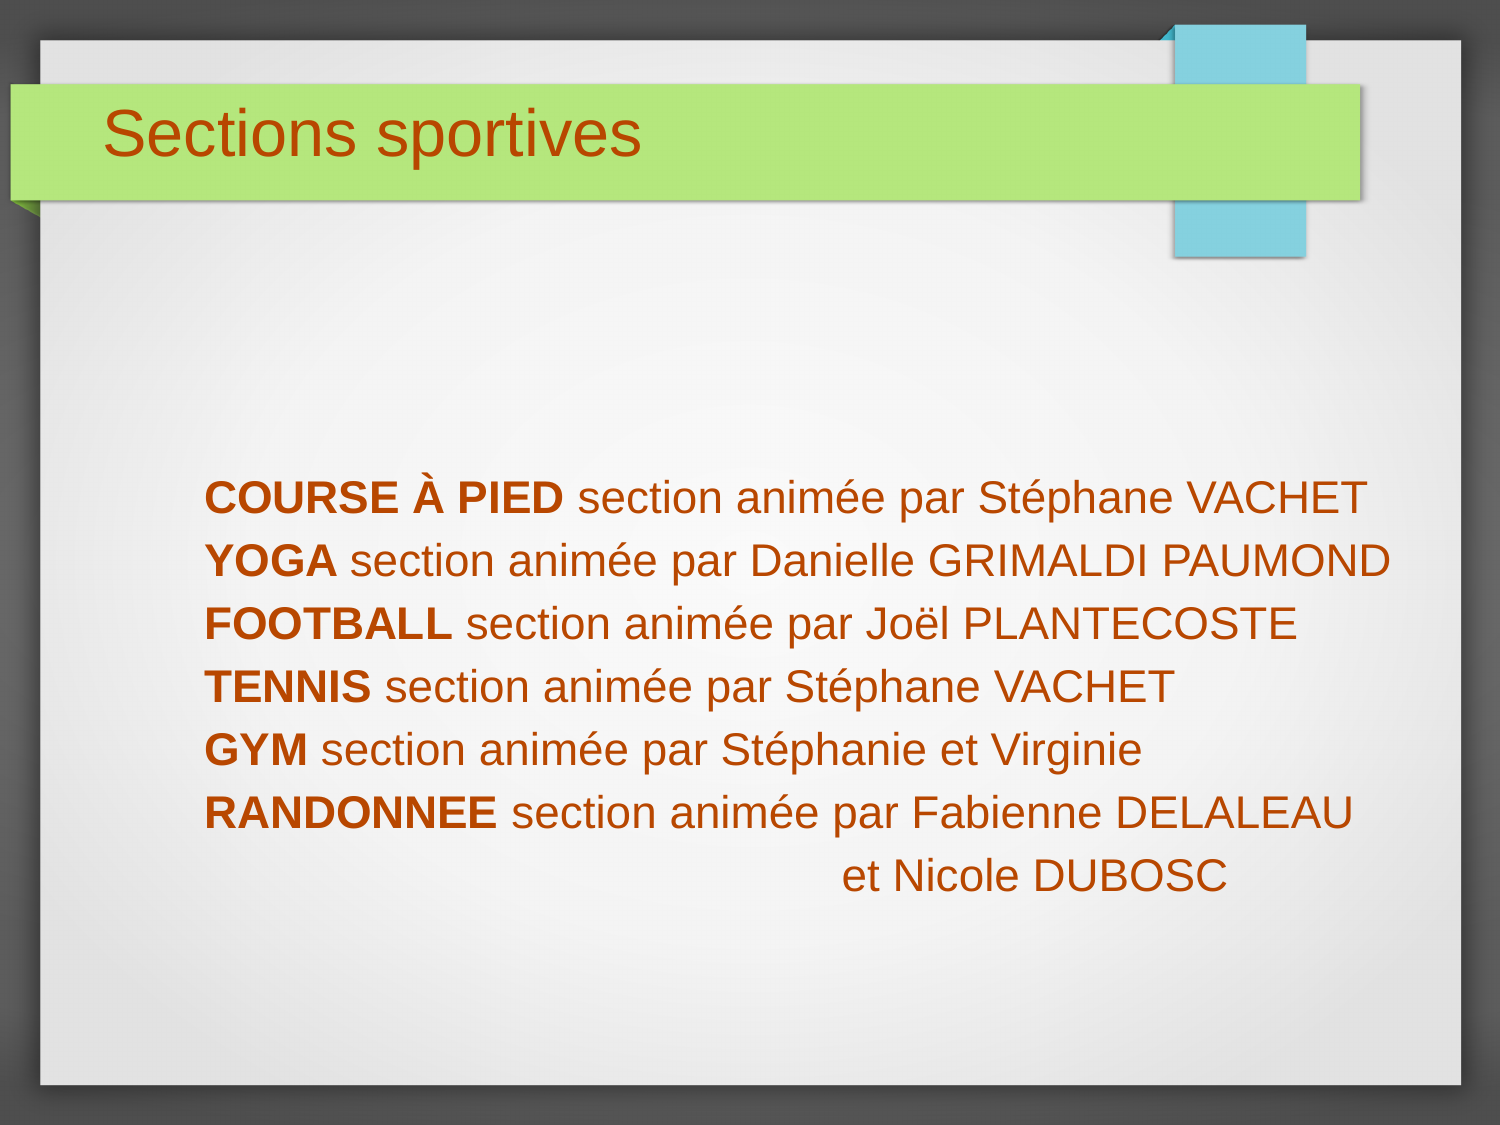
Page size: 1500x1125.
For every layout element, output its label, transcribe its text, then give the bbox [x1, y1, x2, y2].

picture [0, 0, 1500, 1125]
title Sections sportives [87, 0, 1453, 178]
list COURSE À PIED section animée par Stéphane VACHET YOGA section animée par Danielle GRIMALDI PAUMOND FOOTBALL section animée par Joël PLANTECOSTE TENNIS section animée par Stéphane VACHET GYM section animée par Stéphanie et Virginie RANDONNEE section animée par Fabienne DELALEAU et Nicole DUBOSC [118, 324, 1447, 1125]
